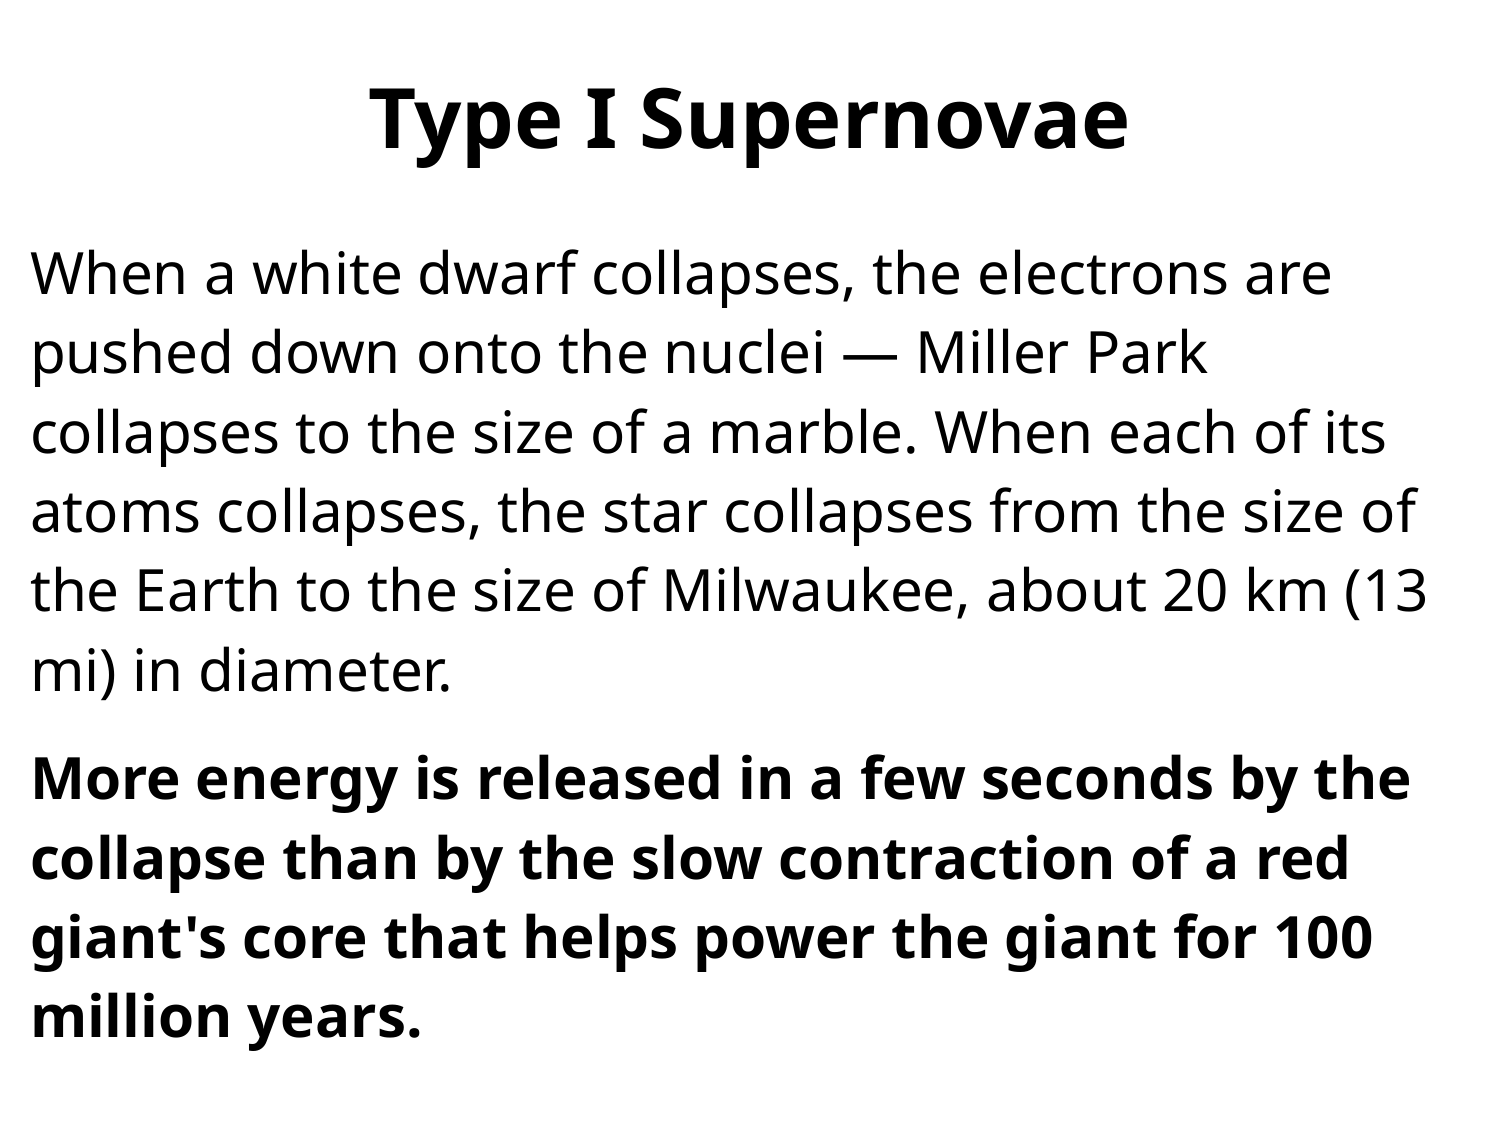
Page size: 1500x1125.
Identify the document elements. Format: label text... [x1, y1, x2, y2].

list When a white dwarf collapses, the electrons are pushed down onto the nuclei — Miller Park collapses to the size of a marble. When each of its atoms collapses, the star collapses from the size of the Earth to the size of Milwaukee, about 20 km (13 mi) in diameter. More energy is released in a few seconds by the collapse than by the slow contraction of a red giant's core that helps power the giant for 100 million years. [30, 232, 1471, 1096]
title Type I Supernovae [30, 22, 1471, 211]
